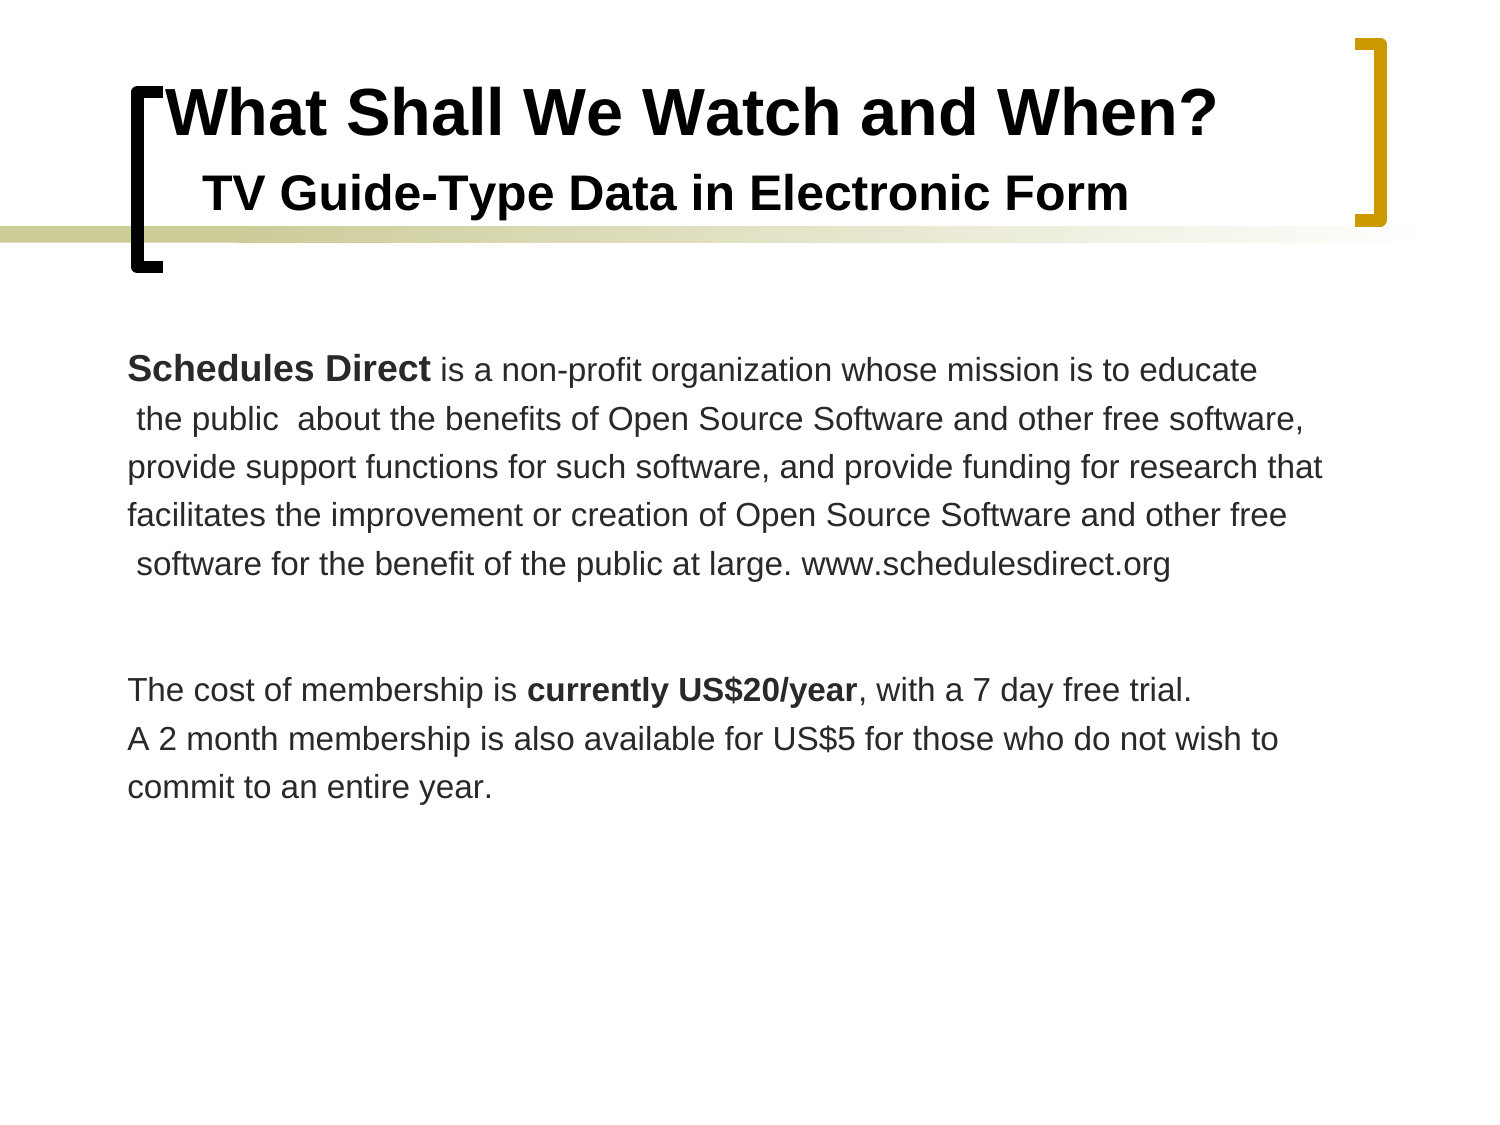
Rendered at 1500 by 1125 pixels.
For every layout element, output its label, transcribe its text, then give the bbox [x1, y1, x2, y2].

text_box Schedules Direct is a non-profit organization whose mission is to educate the public about the benefits of Open Source Software and other free software, provide support functions for such software, and provide funding for research that facilitates the improvement or creation of Open Source Software and other free software for the benefit of the public at large. www.schedulesdirect.org [112, 335, 1366, 590]
title What Shall We Watch and When? TV Guide-Type Data in Electronic Form [149, 56, 1325, 244]
text_box The cost of membership is currently US$20/year, with a 7 day free trial. A 2 month membership is also available for US$5 for those who do not wish to commit to an entire year. [112, 660, 1366, 813]
